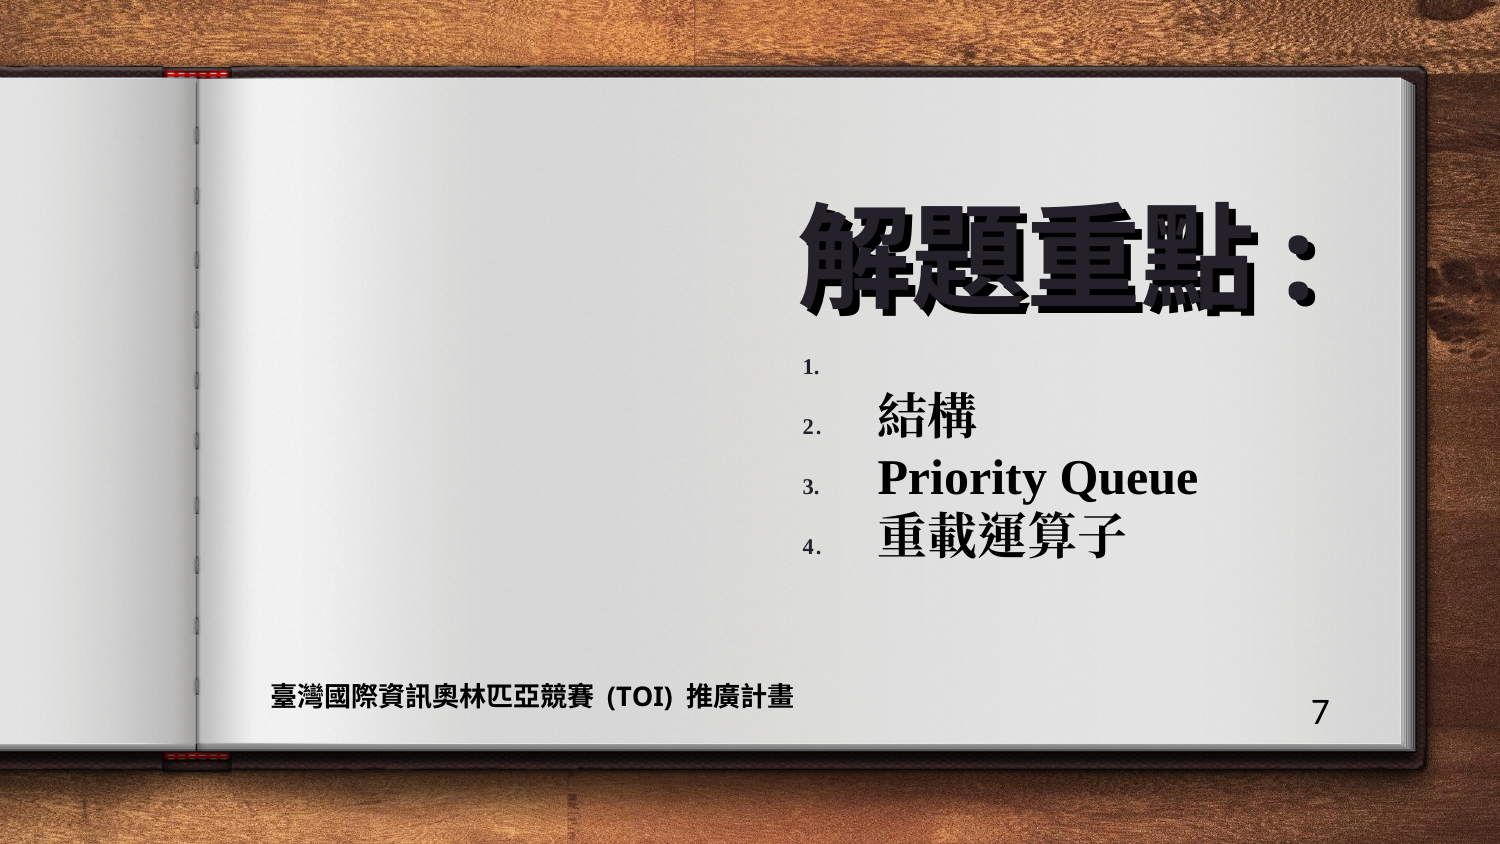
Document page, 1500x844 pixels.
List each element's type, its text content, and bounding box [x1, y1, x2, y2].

title 解題重點: [782, 146, 1313, 338]
text_box 7 [1295, 672, 1386, 737]
subtitle 結構 Priority Queue 重載運算子 [787, 309, 1341, 584]
